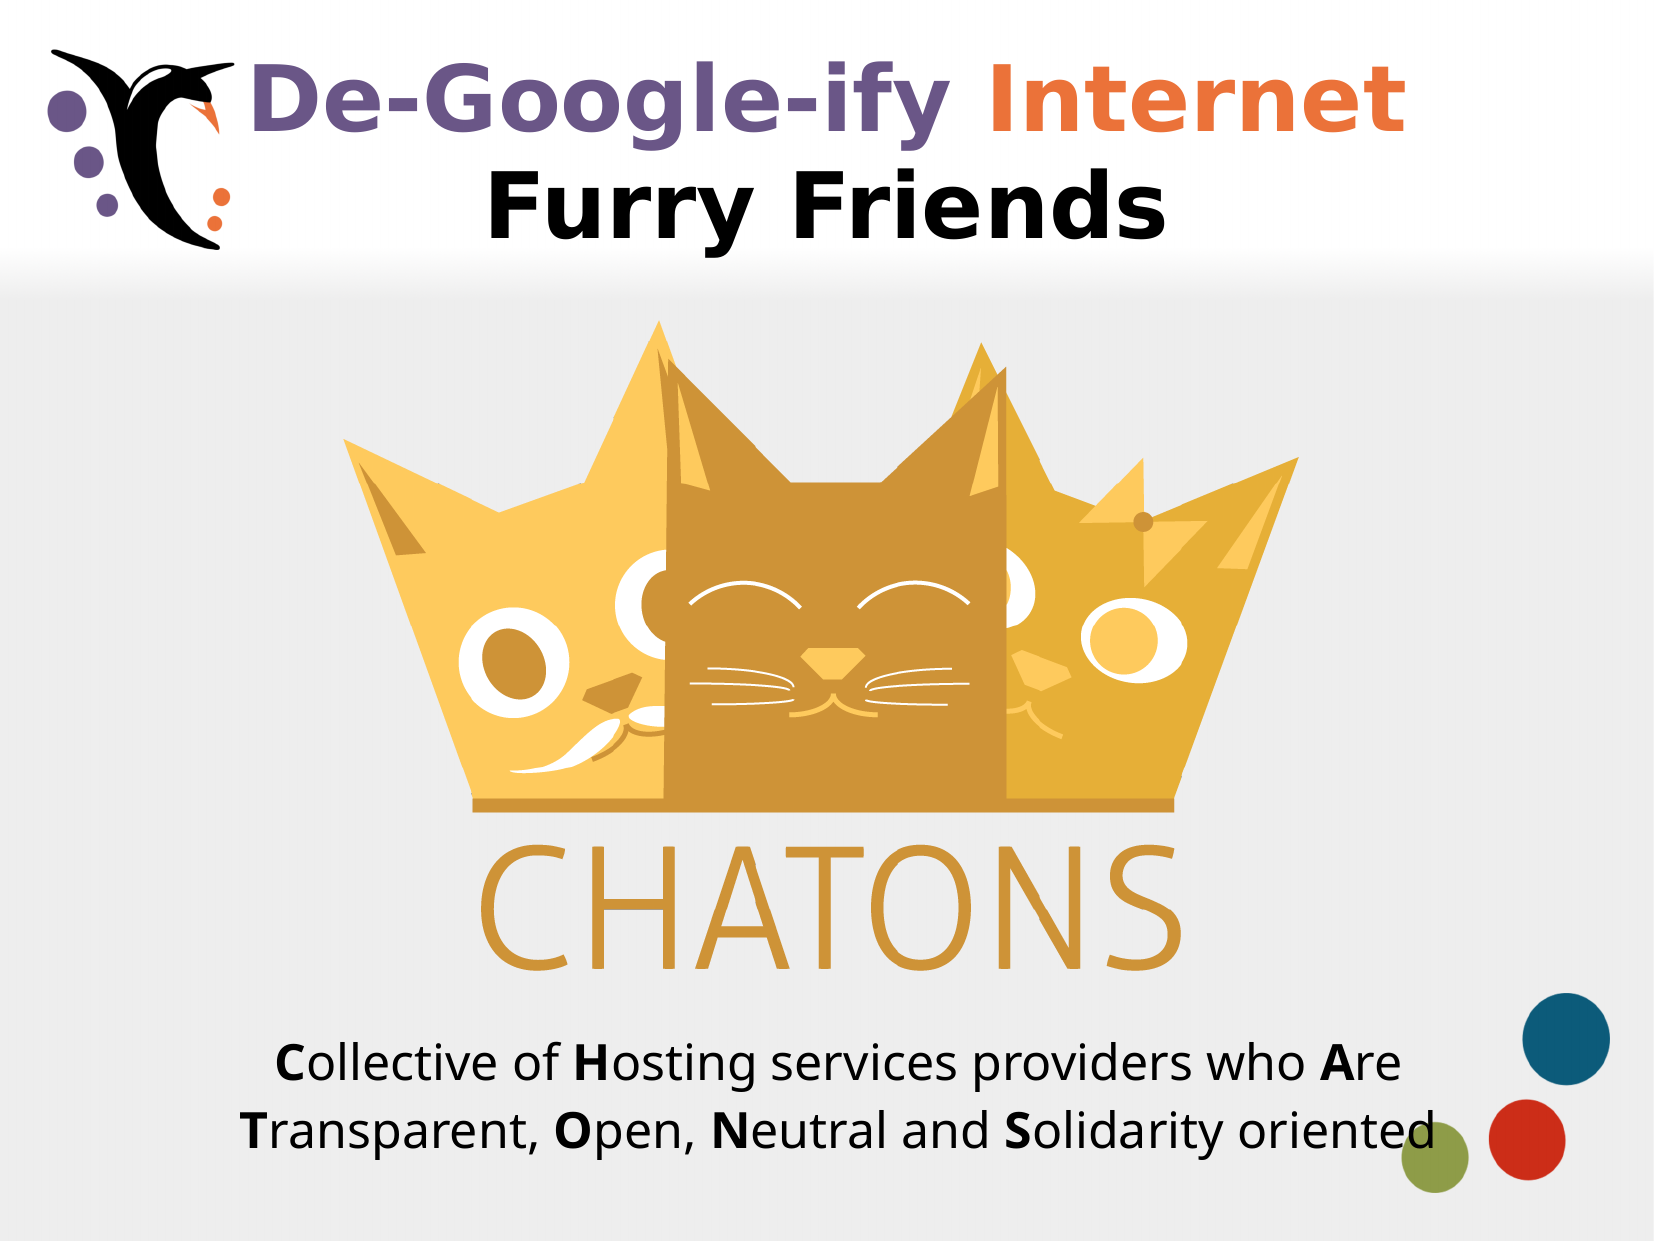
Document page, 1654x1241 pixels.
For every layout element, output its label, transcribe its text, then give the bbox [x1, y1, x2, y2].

title De-Google-ify Internet Furry Friends [82, 45, 1571, 261]
picture [0, 0, 1654, 1241]
text_box Collective of Hosting services providers who Are Transparent, Open, Neutral and Solidarity oriented [94, 1027, 1583, 1163]
